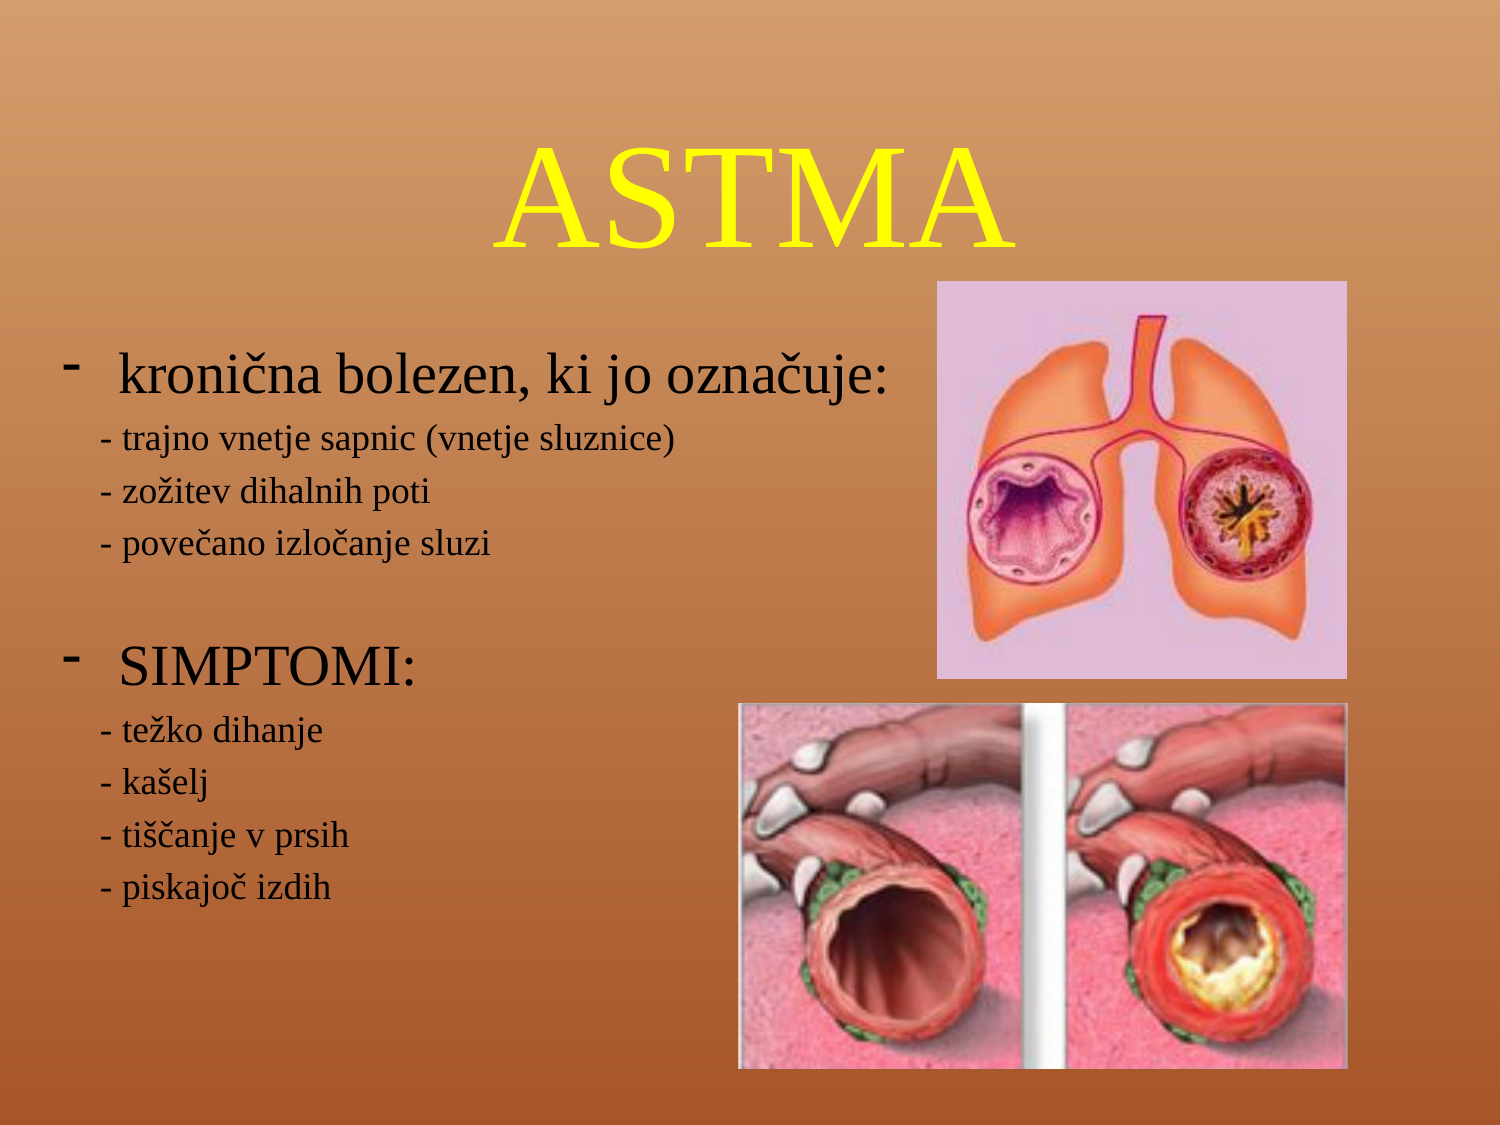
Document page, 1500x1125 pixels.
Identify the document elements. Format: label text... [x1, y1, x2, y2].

title ASTMA [117, 93, 1393, 282]
picture [937, 281, 1347, 679]
list kronična bolezen, ki jo označuje: - trajno vnetje sapnic (vnetje sluznice) - zožitev dihalnih poti - povečano izločanje sluzi SIMPTOMI: - težko dihanje - kašelj - tiščanje v prsih - piskajoč izdih [46, 328, 1322, 1125]
picture [738, 703, 1348, 1069]
